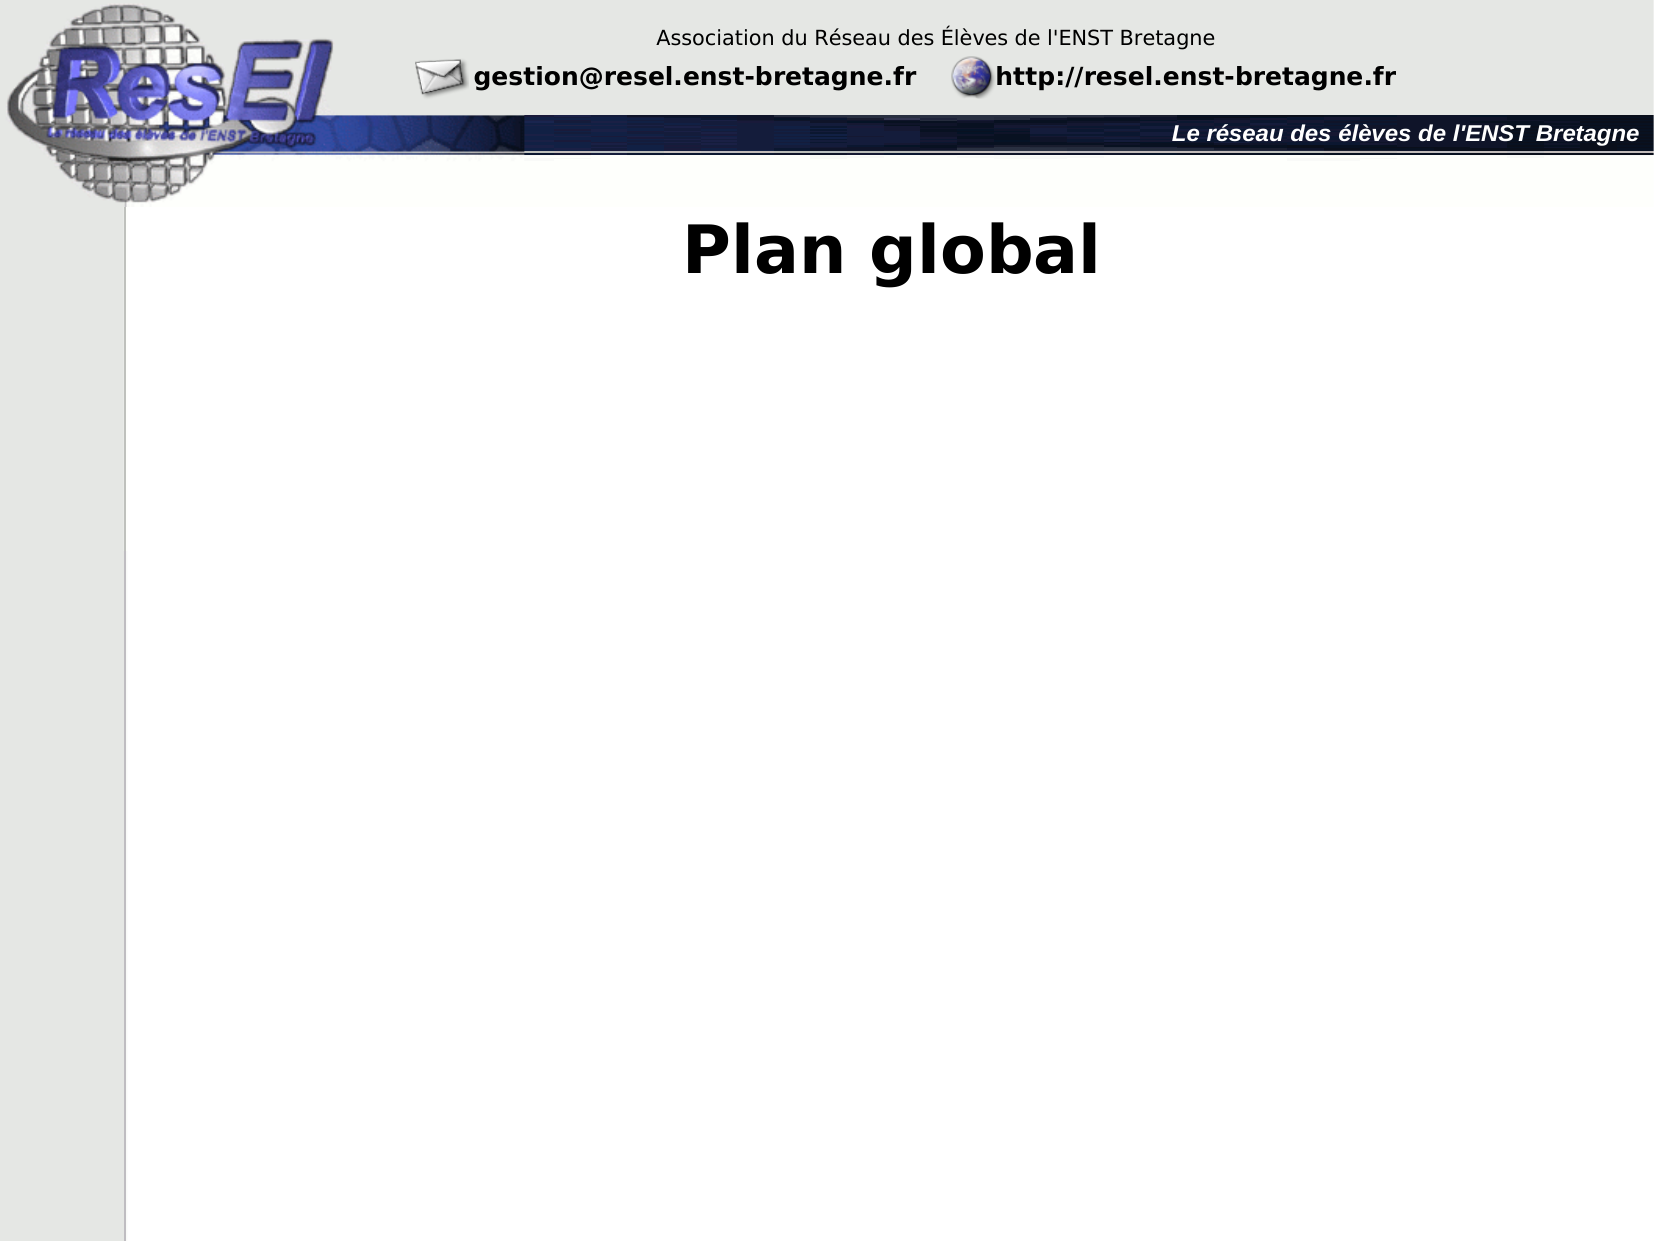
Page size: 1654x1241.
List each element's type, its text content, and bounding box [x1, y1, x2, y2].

picture [0, 0, 1654, 1241]
title Plan global [195, 169, 1590, 333]
